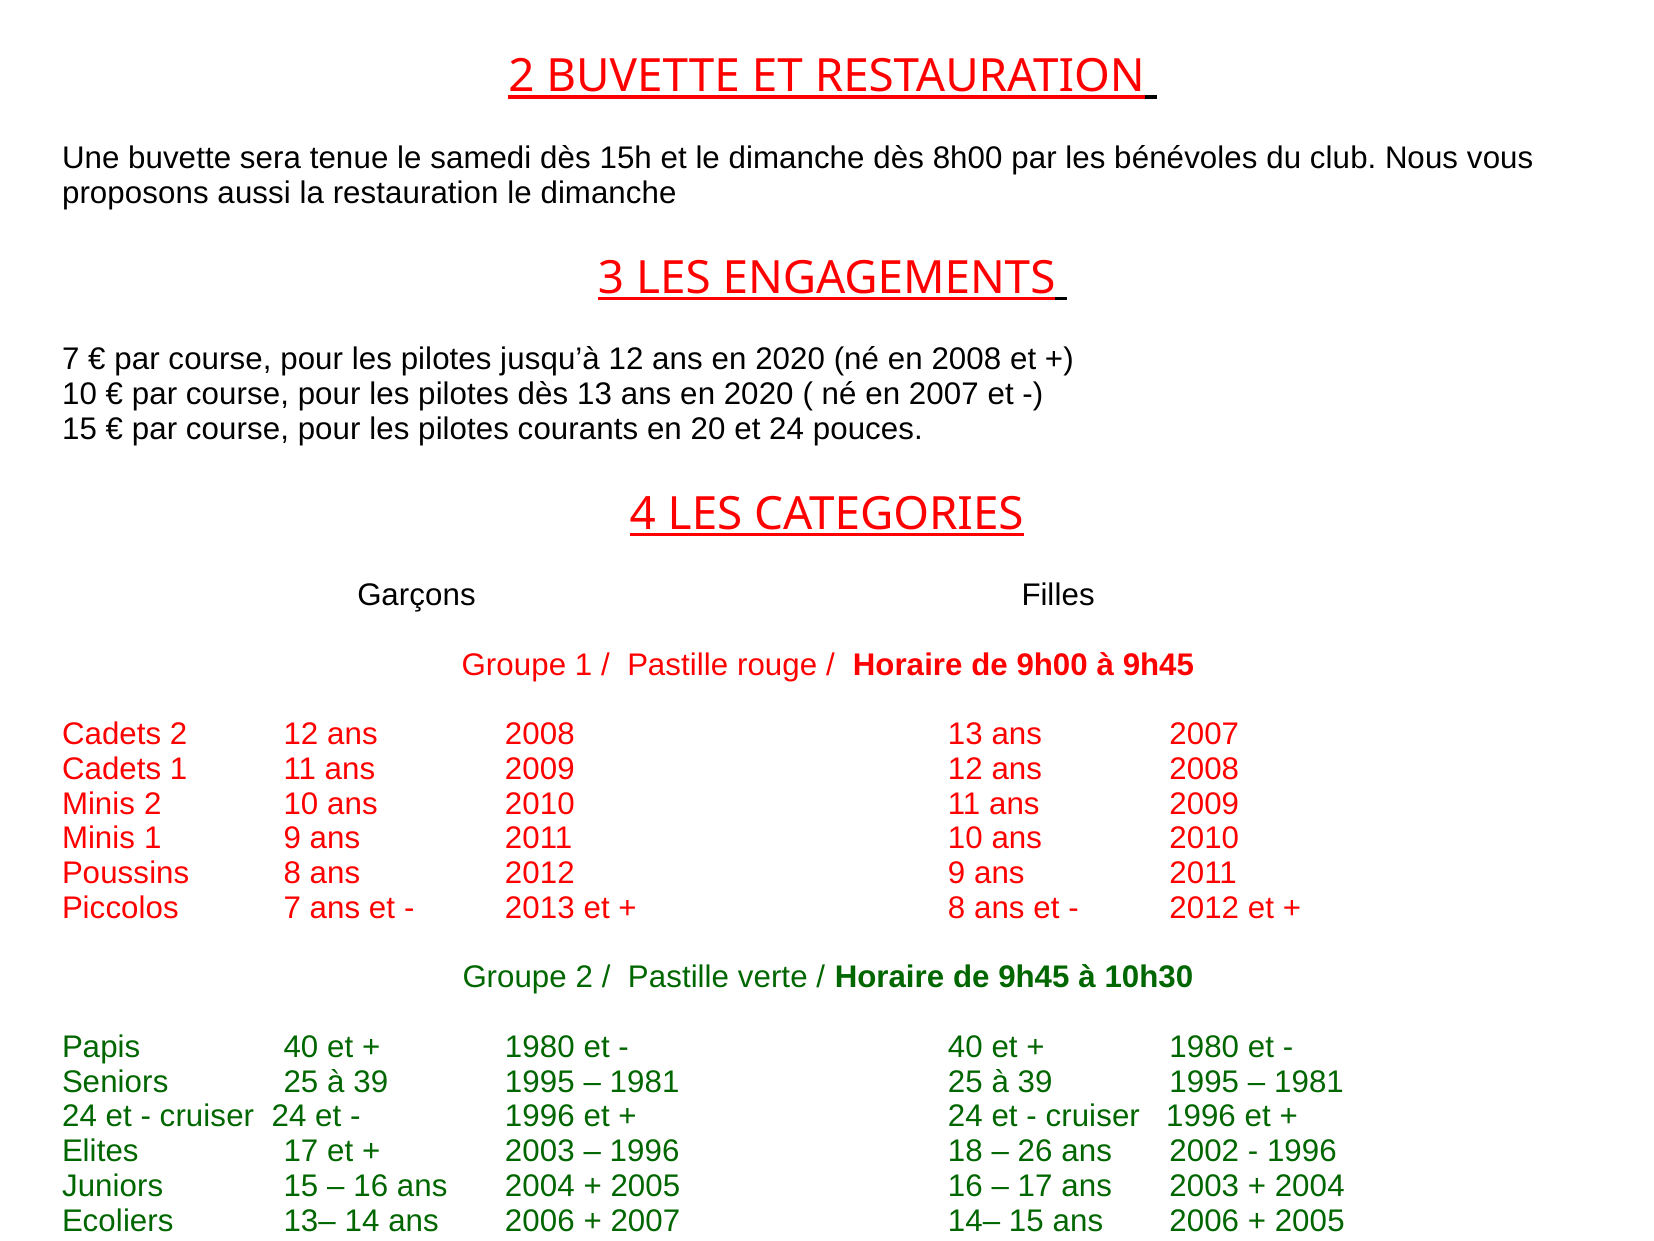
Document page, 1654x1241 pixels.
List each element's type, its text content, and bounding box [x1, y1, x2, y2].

text_box 2 BUVETTE ET RESTAURATION Une buvette sera tenue le samedi dès 15h et le dimanche dès 8h00 par les bénévoles du club. Nous vous proposons aussi la restauration le dimanche 3 LES ENGAGEMENTS 7 € par course, pour les pilotes jusqu’à 12 ans en 2020 (né en 2008 et +) 10 € par course, pour les pilotes dès 13 ans en 2020 ( né en 2007 et -) 15 € par course, pour les pilotes courants en 20 et 24 pouces. 4 LES CATEGORIES Garçons Filles Groupe 1 / Pastille rouge / Horaire de 9h00 à 9h45 Cadets 2 12 ans 2008 13 ans 2007 Cadets 1 11 ans 2009 12 ans 2008 Minis 2 10 ans 2010 11 ans 2009 Minis 1 9 ans 2011 10 ans 2010 Poussins 8 ans 2012 9 ans 2011 Piccolos 7 ans et - 2013 et + 8 ans et - 2012 et + Groupe 2 / Pastille verte / Horaire de 9h45 à 10h30 Papis 40 et + 1980 et - 40 et + 1980 et - Seniors 25 à 39 1995 – 1981 25 à 39 1995 – 1981 24 et - cruiser 24 et - 1996 et + 24 et - cruiser 1996 et + Elites 17 et + 2003 – 1996 18 – 26 ans 2002 - 1996 Juniors 15 – 16 ans 2004 + 2005 16 – 17 ans 2003 + 2004 Ecoliers 13– 14 ans 2006 + 2007 14– 15 ans 2006 + 2005 [47, 35, 1619, 1215]
